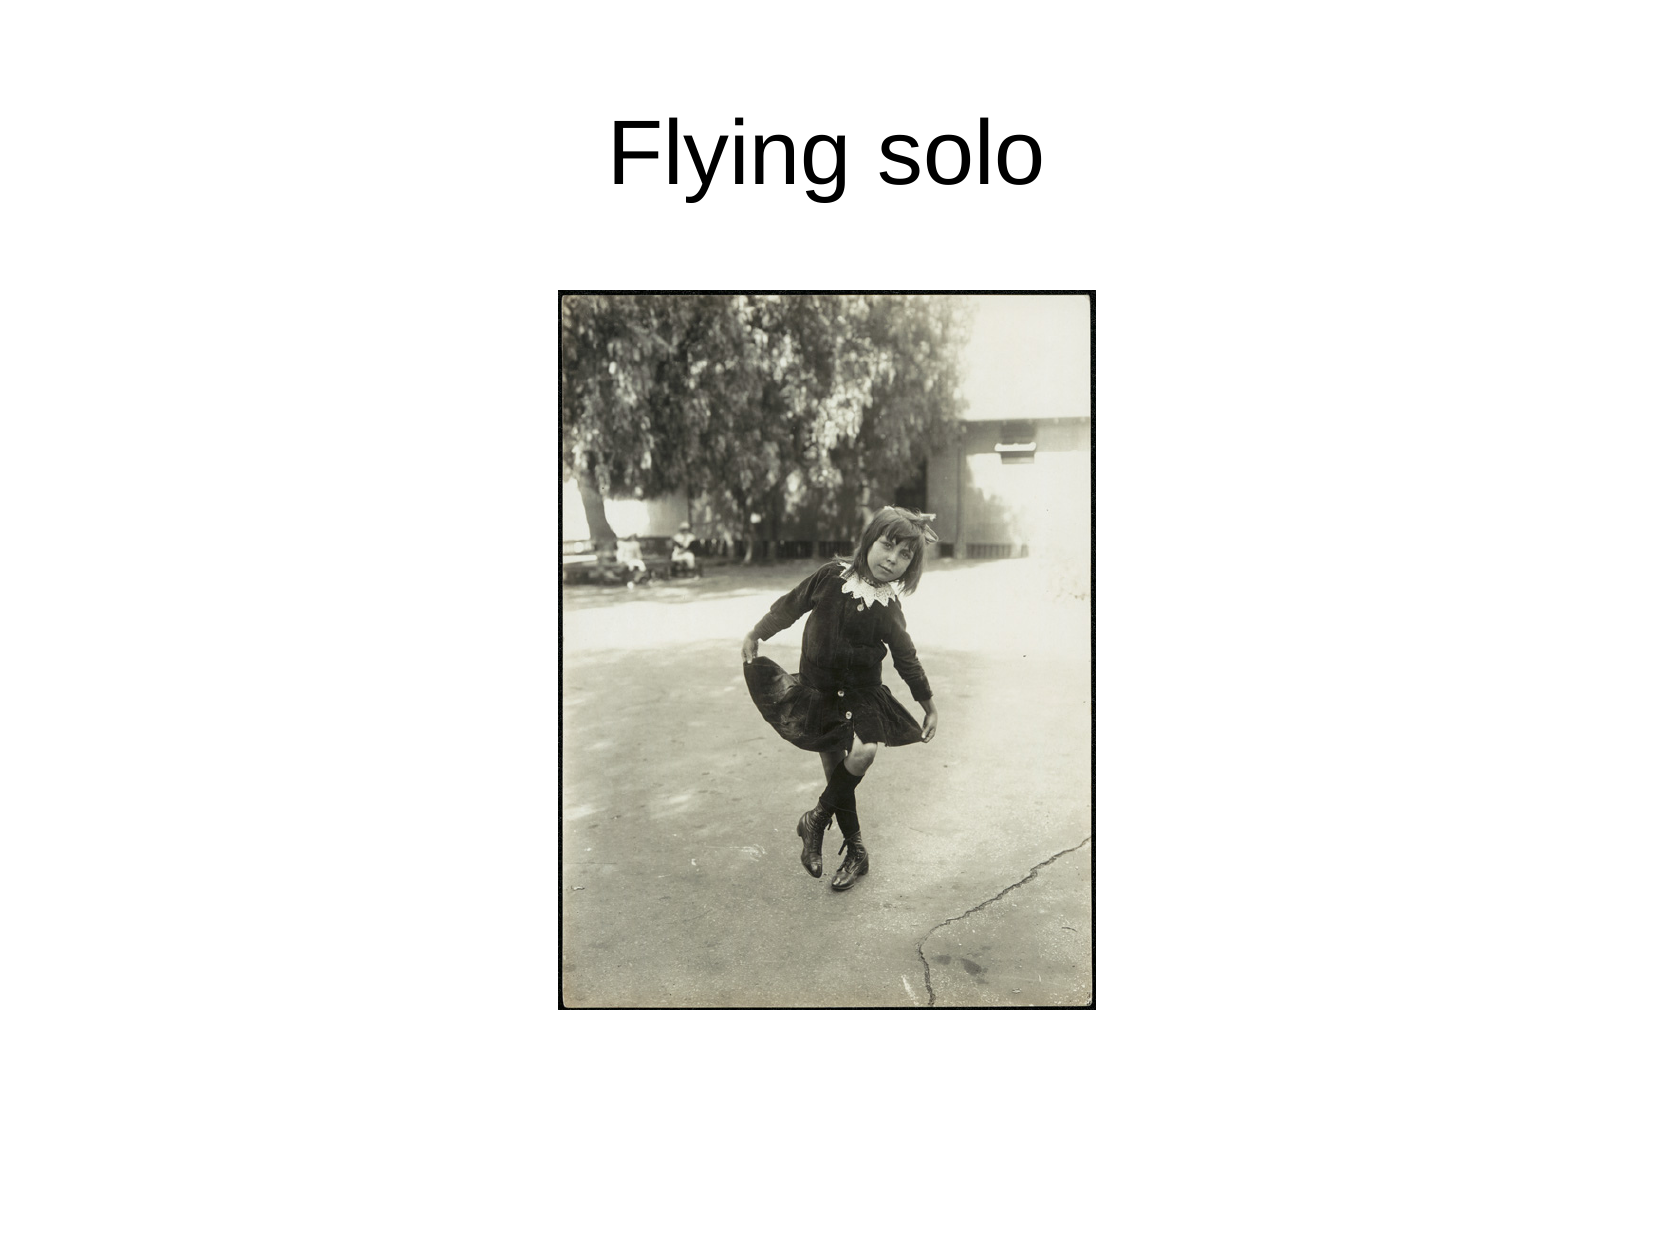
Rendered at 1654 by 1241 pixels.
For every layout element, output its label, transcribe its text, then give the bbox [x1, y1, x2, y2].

title Flying solo [82, 49, 1571, 257]
picture [558, 290, 1096, 1010]
